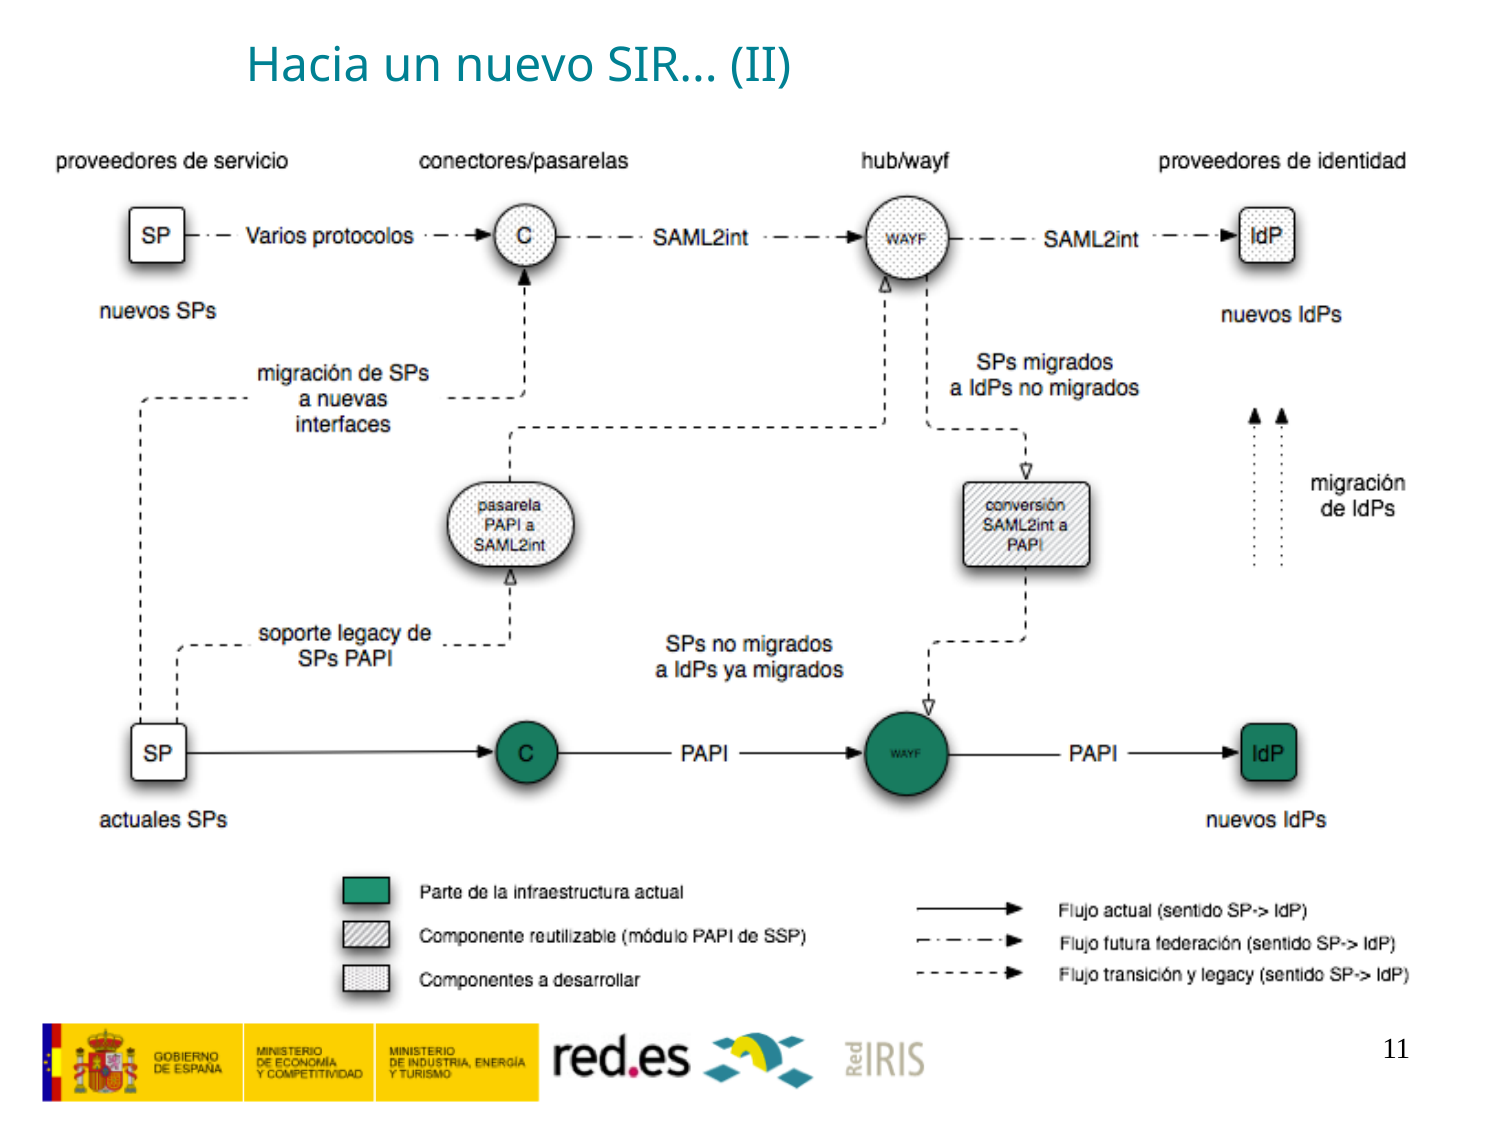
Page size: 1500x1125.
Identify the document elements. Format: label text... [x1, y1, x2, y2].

text_box Hacia un nuevo SIR... (II) [231, 22, 808, 103]
picture [40, 145, 1422, 1107]
